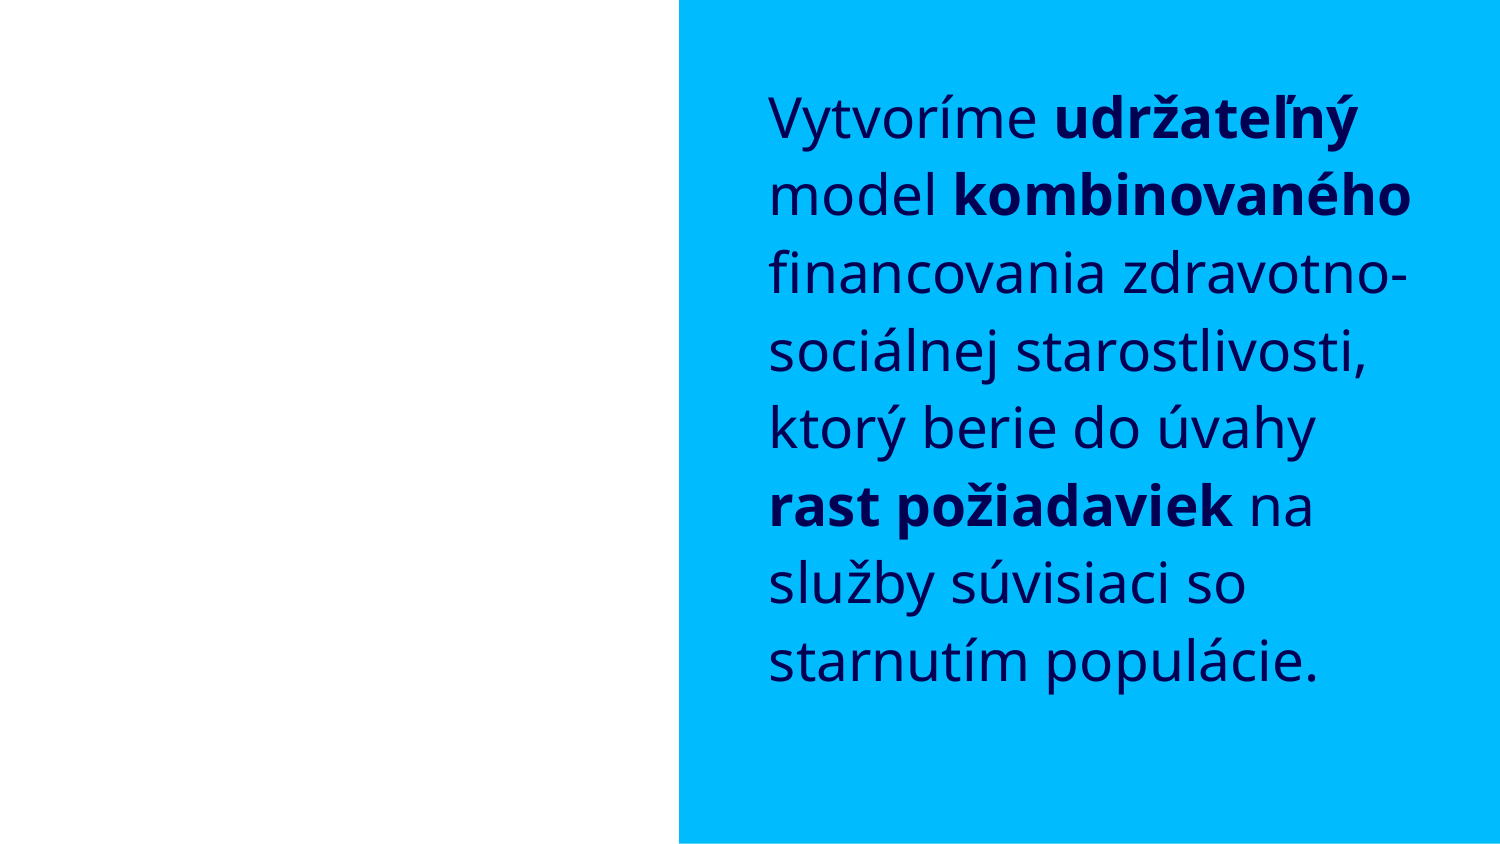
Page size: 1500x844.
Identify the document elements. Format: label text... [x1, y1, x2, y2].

list Vytvoríme udržateľný model kombinovaného financovania zdravotno-sociálnej starostlivosti, ktorý berie do úvahy rast požiadaviek na služby súvisiaci so starnutím populácie. [708, 77, 1425, 768]
